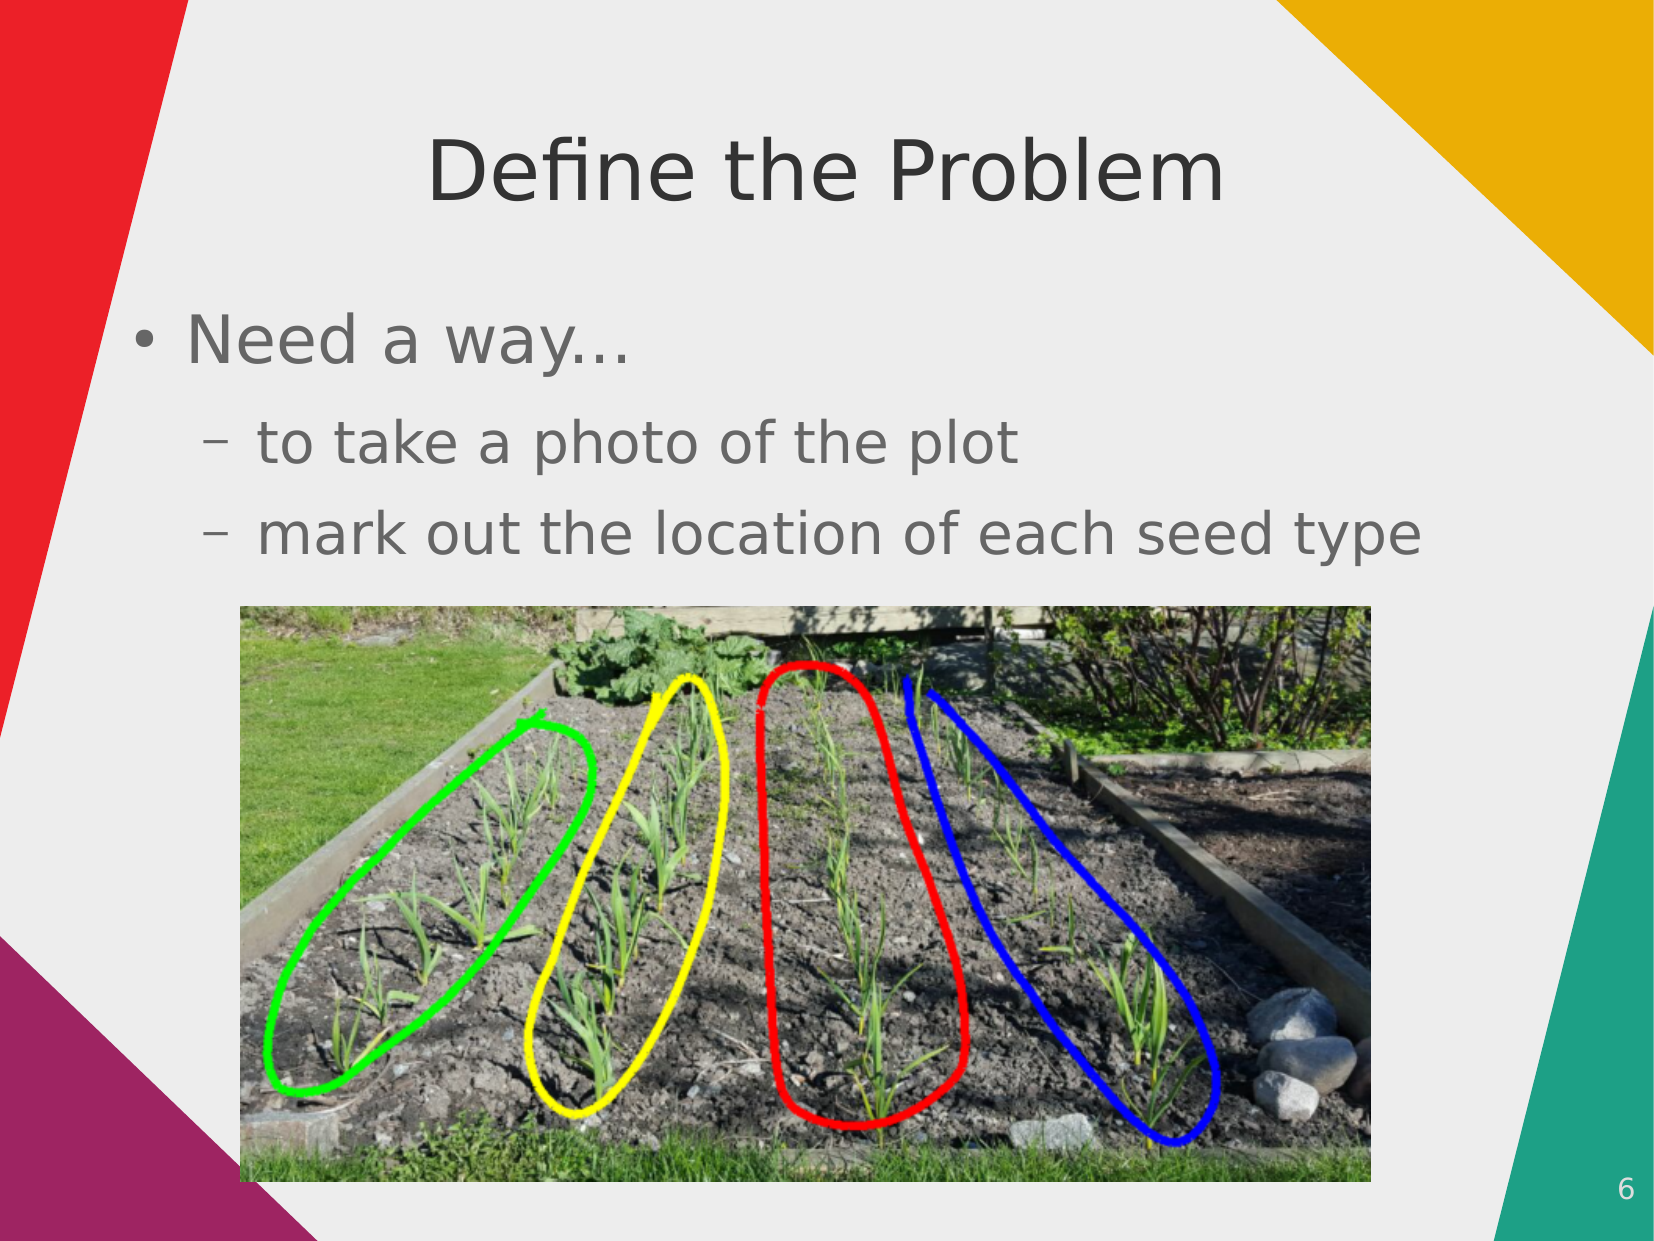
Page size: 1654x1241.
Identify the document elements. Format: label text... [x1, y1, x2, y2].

picture [240, 606, 1371, 1182]
list Need a way... to take a photo of the plot mark out the location of each seed type [114, 302, 1539, 1033]
title Define the Problem [114, 73, 1539, 271]
